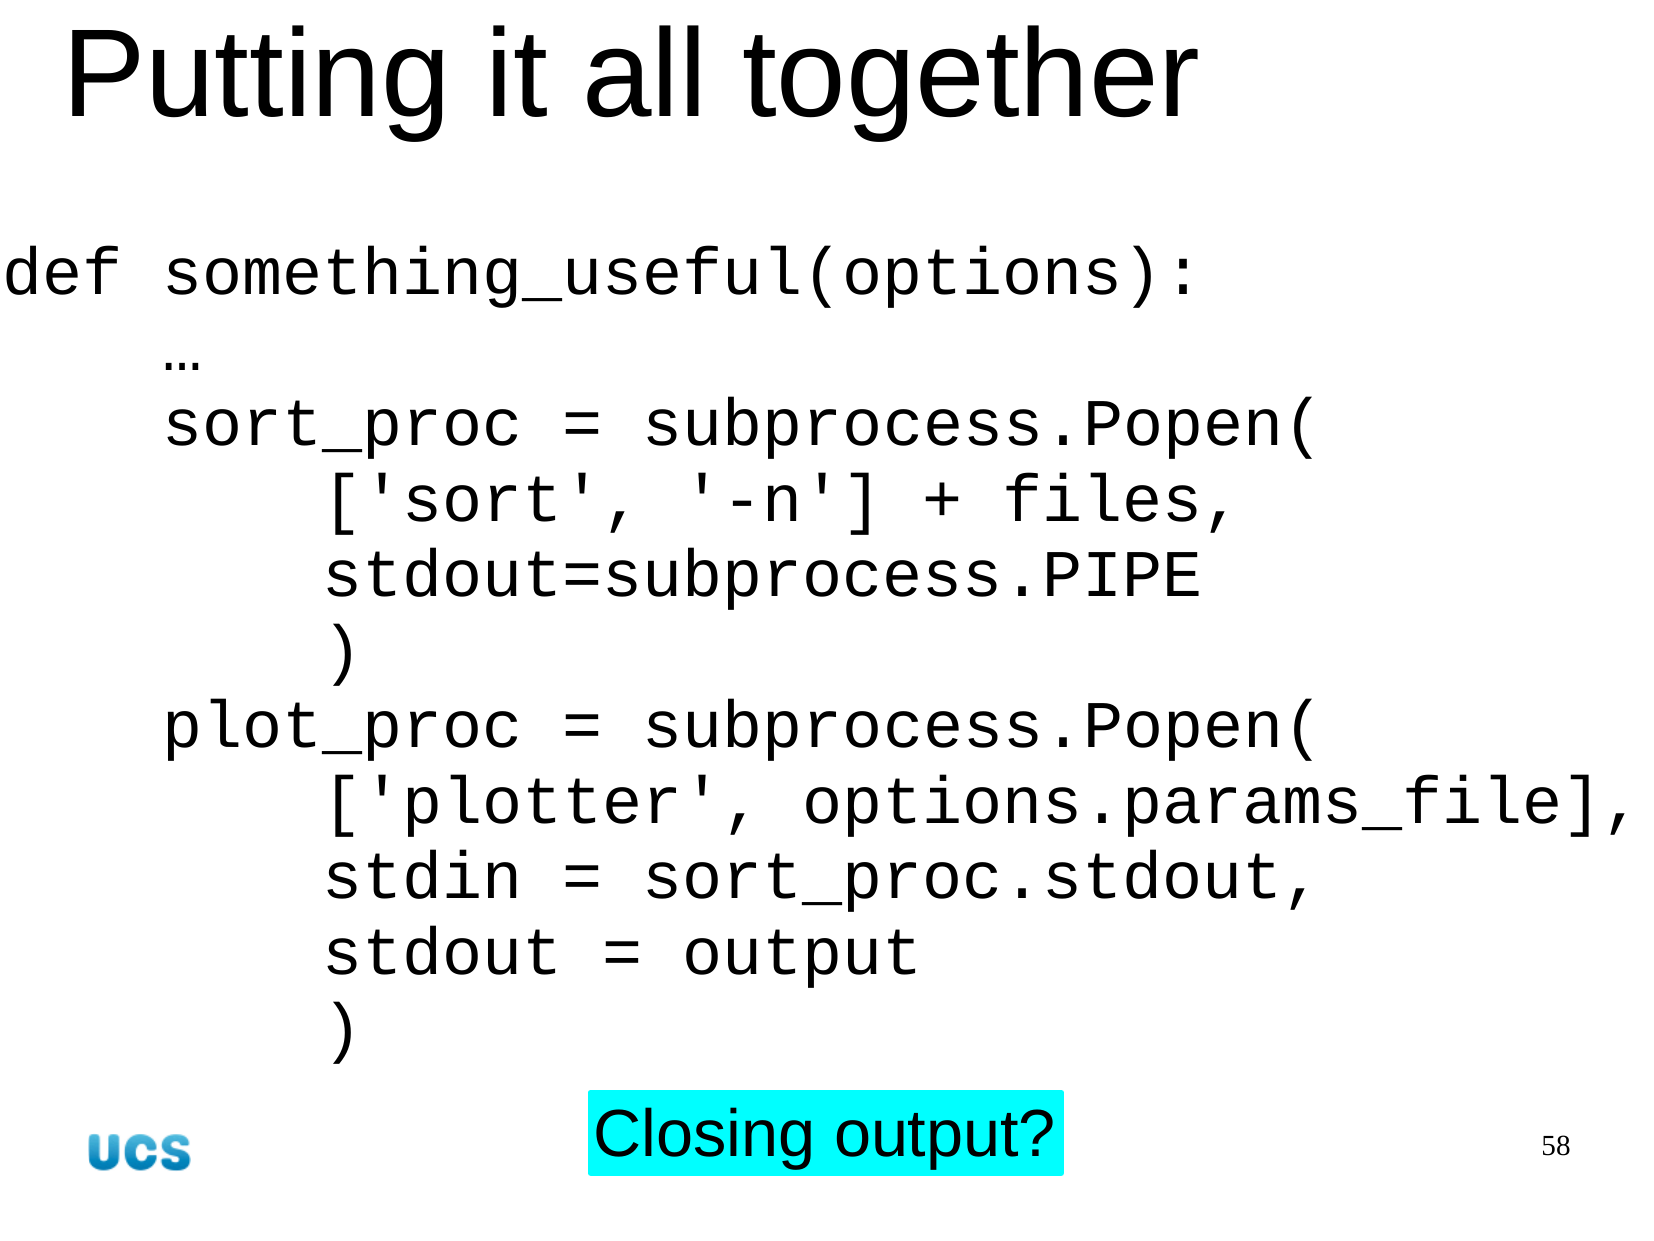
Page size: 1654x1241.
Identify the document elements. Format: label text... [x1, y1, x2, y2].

text_box def something_useful(options): … sort_proc = subprocess.Popen( ['sort', '-n'] + files, stdout=subprocess.PIPE ) plot_proc = subprocess.Popen( ['plotter', options.params_file], stdin = sort_proc.stdout, stdout = output ) [0, 236, 1647, 1074]
text_box Closing output? [590, 1092, 1062, 1174]
text_box Putting it all together [59, 0, 1206, 146]
picture [88, 1133, 191, 1172]
